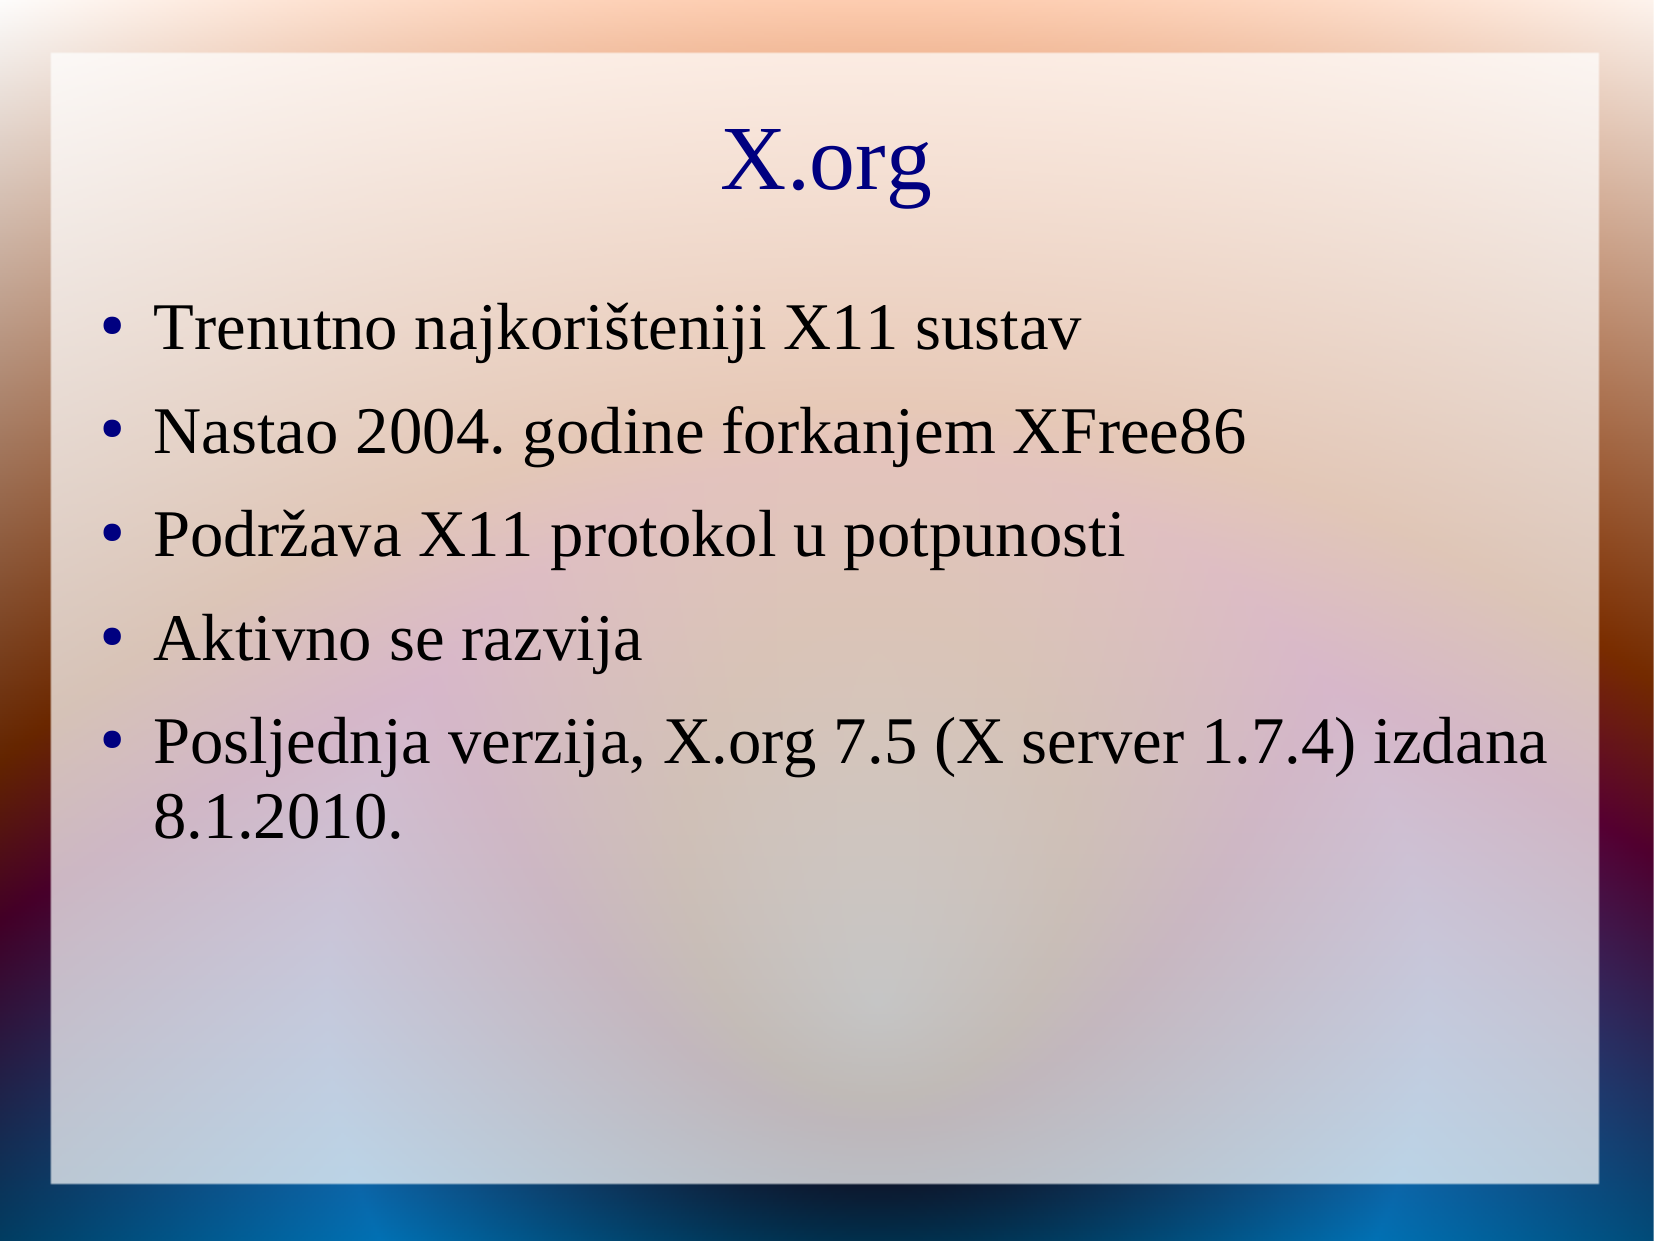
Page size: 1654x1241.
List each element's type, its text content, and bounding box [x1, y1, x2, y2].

list Trenutno najkorišteniji X11 sustav Nastao 2004. godine forkanjem XFree86 Podržava X11 protokol u potpunosti Aktivno se razvija Posljednja verzija, X.org 7.5 (X server 1.7.4) izdana 8.1.2010. [82, 290, 1571, 1094]
picture [0, 0, 1654, 1241]
title X.org [82, 62, 1571, 256]
